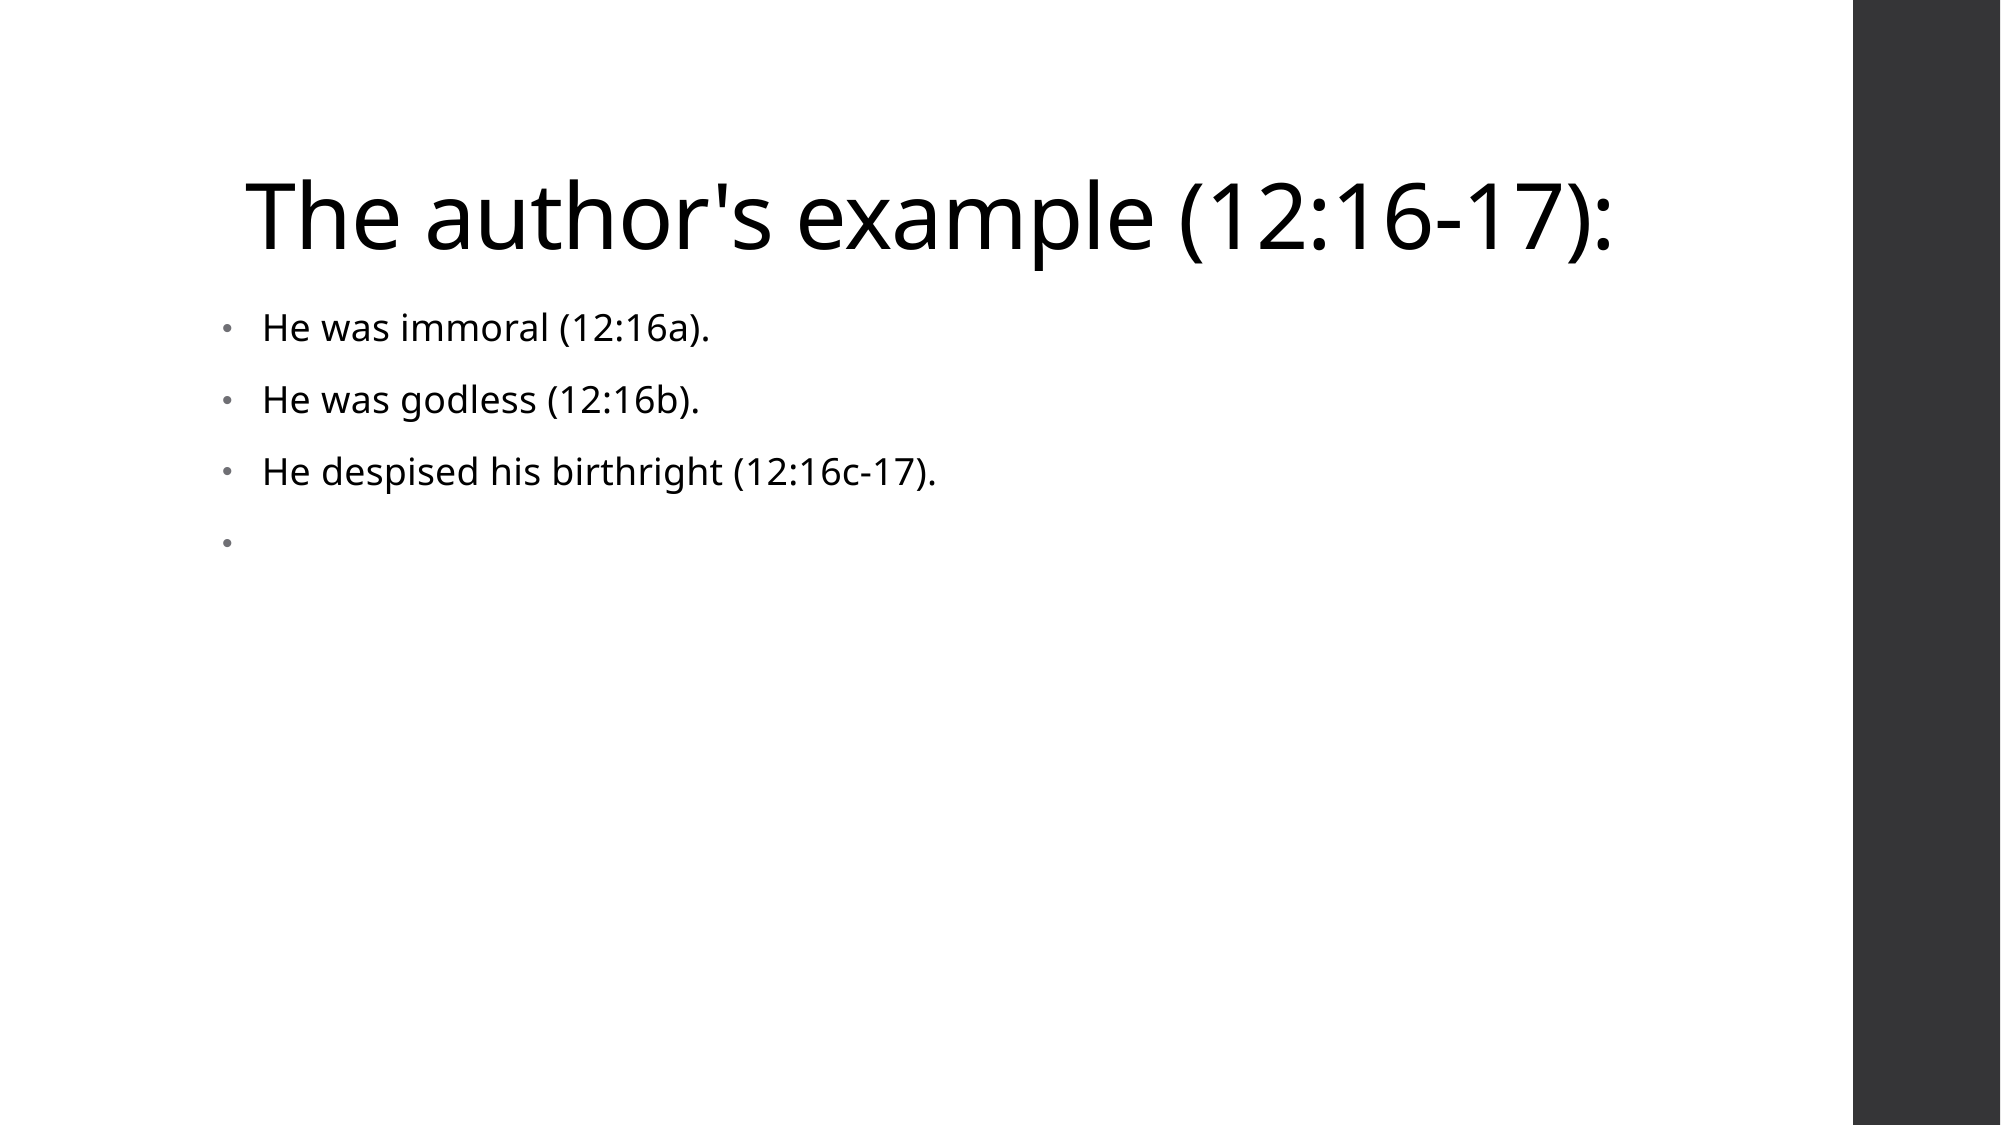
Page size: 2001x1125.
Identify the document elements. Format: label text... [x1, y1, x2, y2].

title The author's example (12:16-17): [206, 60, 1797, 278]
list He was immoral (12:16a). He was godless (12:16b). He despised his birthright (12:16c-17). [206, 299, 1617, 1014]
